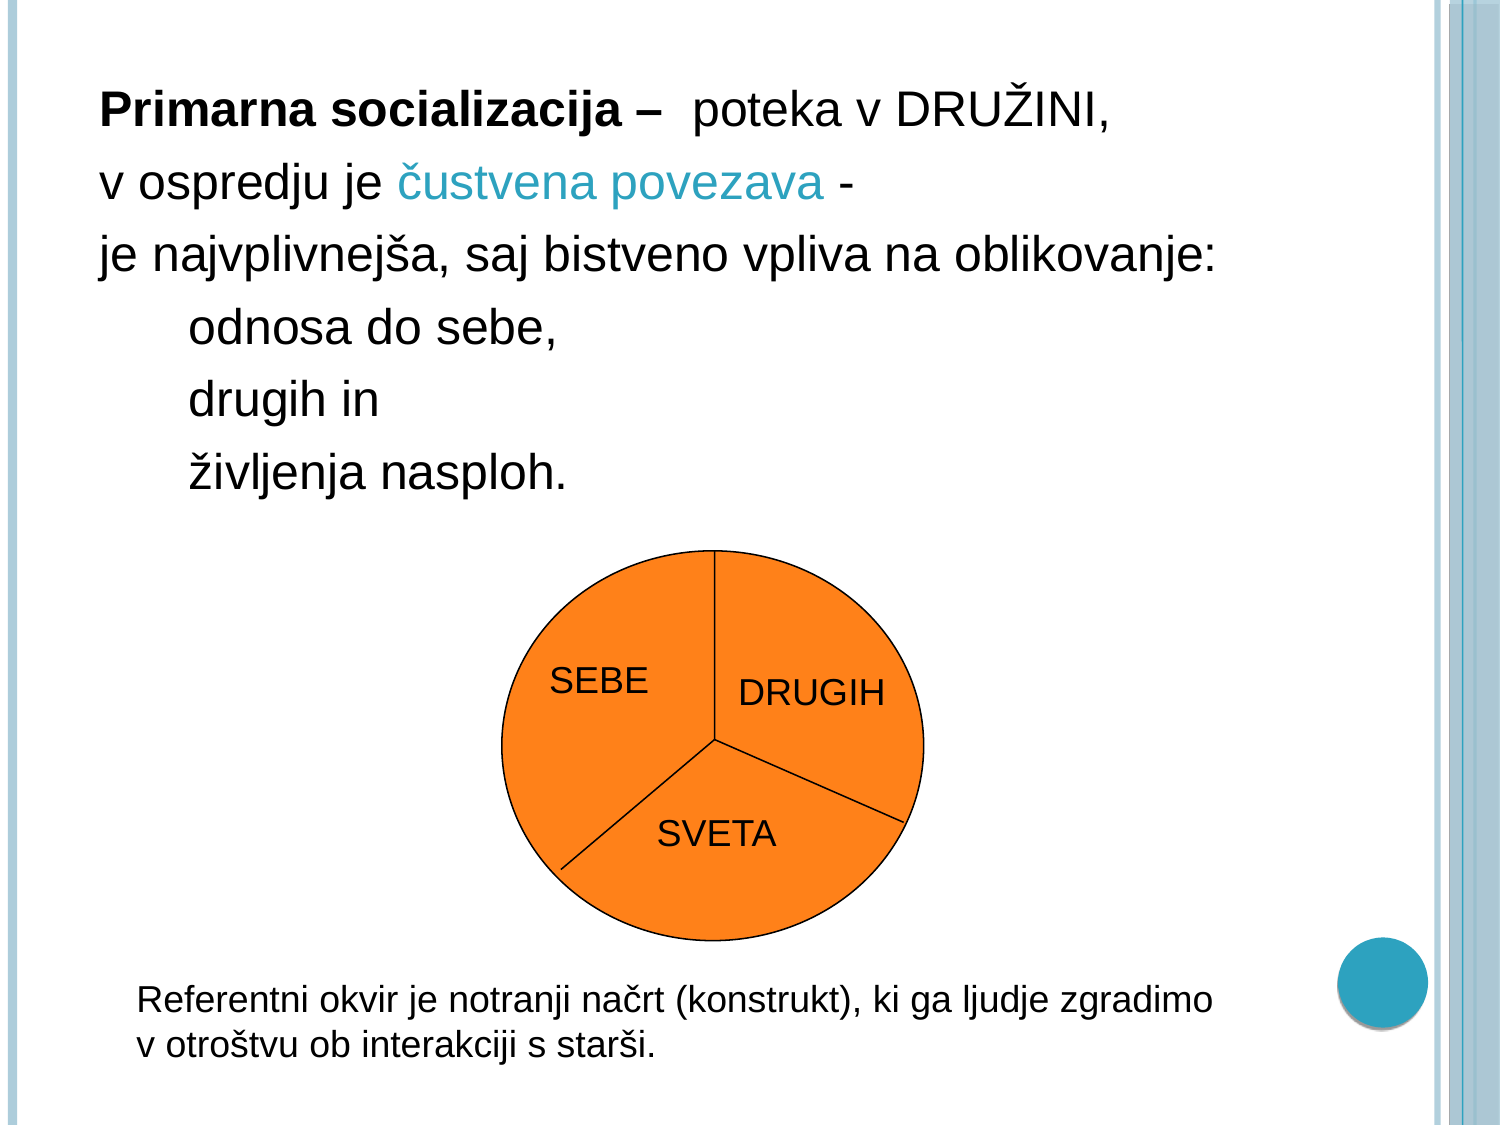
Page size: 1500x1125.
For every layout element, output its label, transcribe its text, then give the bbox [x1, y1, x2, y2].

text_box Referentni okvir je notranji načrt (konstrukt), ki ga ljudje zgradimo v otroštvu ob interakciji s starši. [121, 967, 1240, 1073]
text_box Primarna socializacija – poteka v DRUŽINI, v ospredju je čustvena povezava - je najvplivnejša, saj bistveno vpliva na oblikovanje: odnosa do sebe, drugih in življenja nasploh. [85, 69, 1400, 567]
text_box SVETA [641, 802, 792, 862]
text_box SEBE [534, 648, 665, 709]
text_box DRUGIH [723, 660, 901, 720]
text_box [501, 550, 924, 941]
